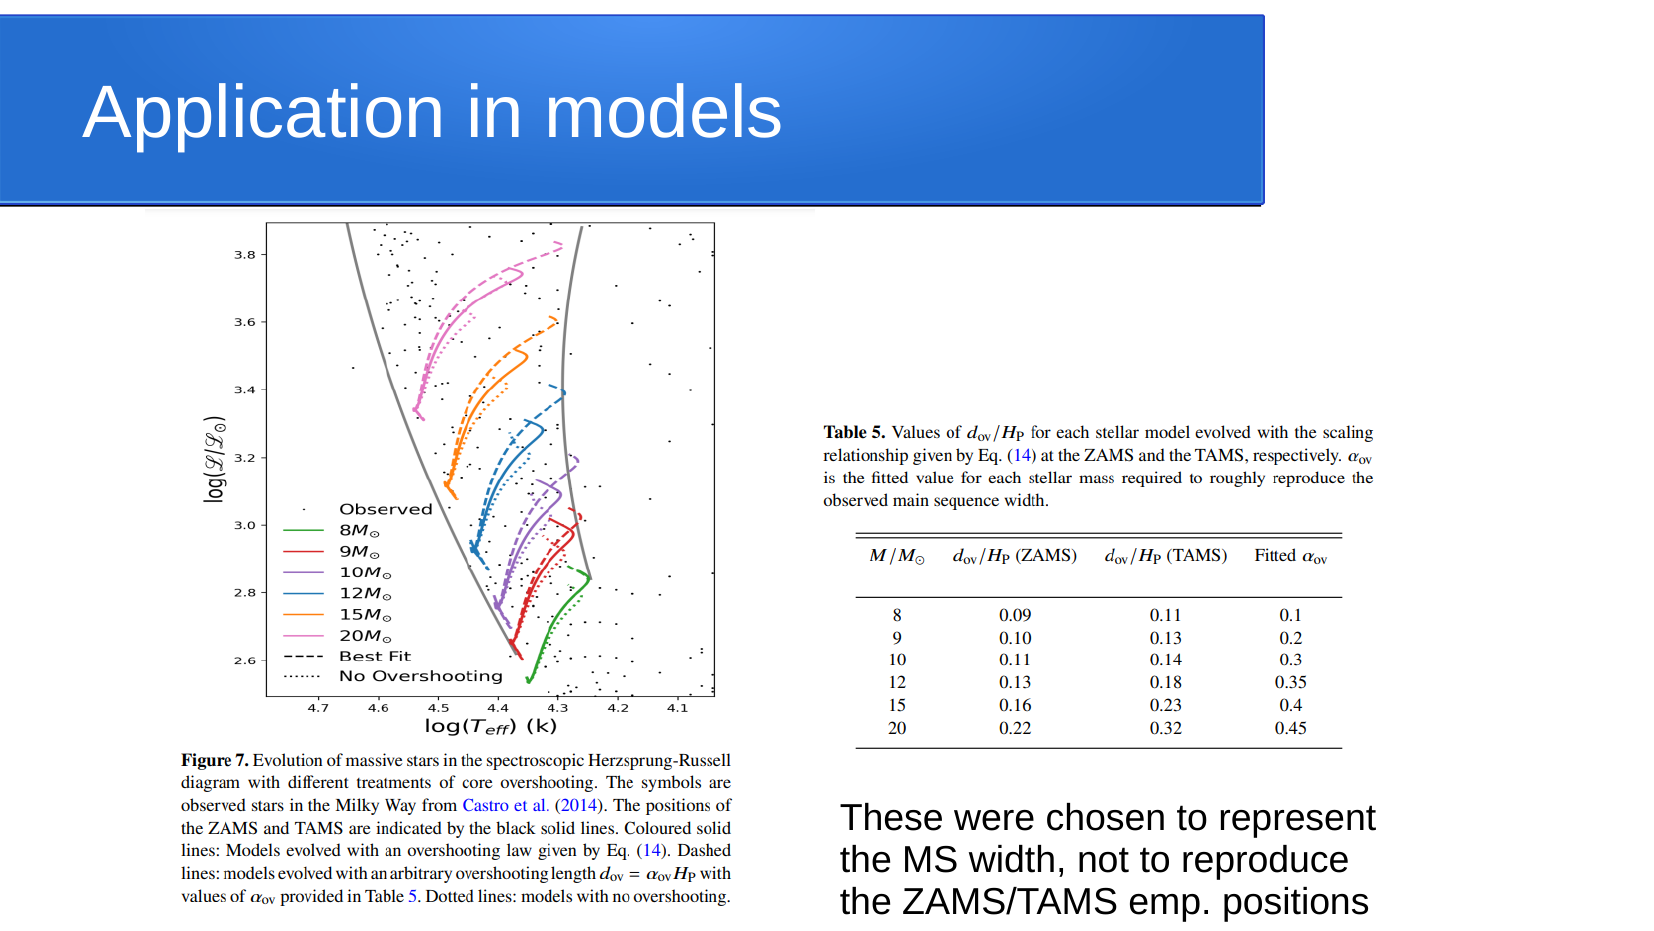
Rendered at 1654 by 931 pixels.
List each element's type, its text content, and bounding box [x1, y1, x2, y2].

title Application in models [82, 35, 1235, 189]
picture [145, 209, 1516, 931]
text_box These were chosen to represent the MS width, not to reproduce the ZAMS/TAMS emp. positions [825, 789, 1396, 931]
